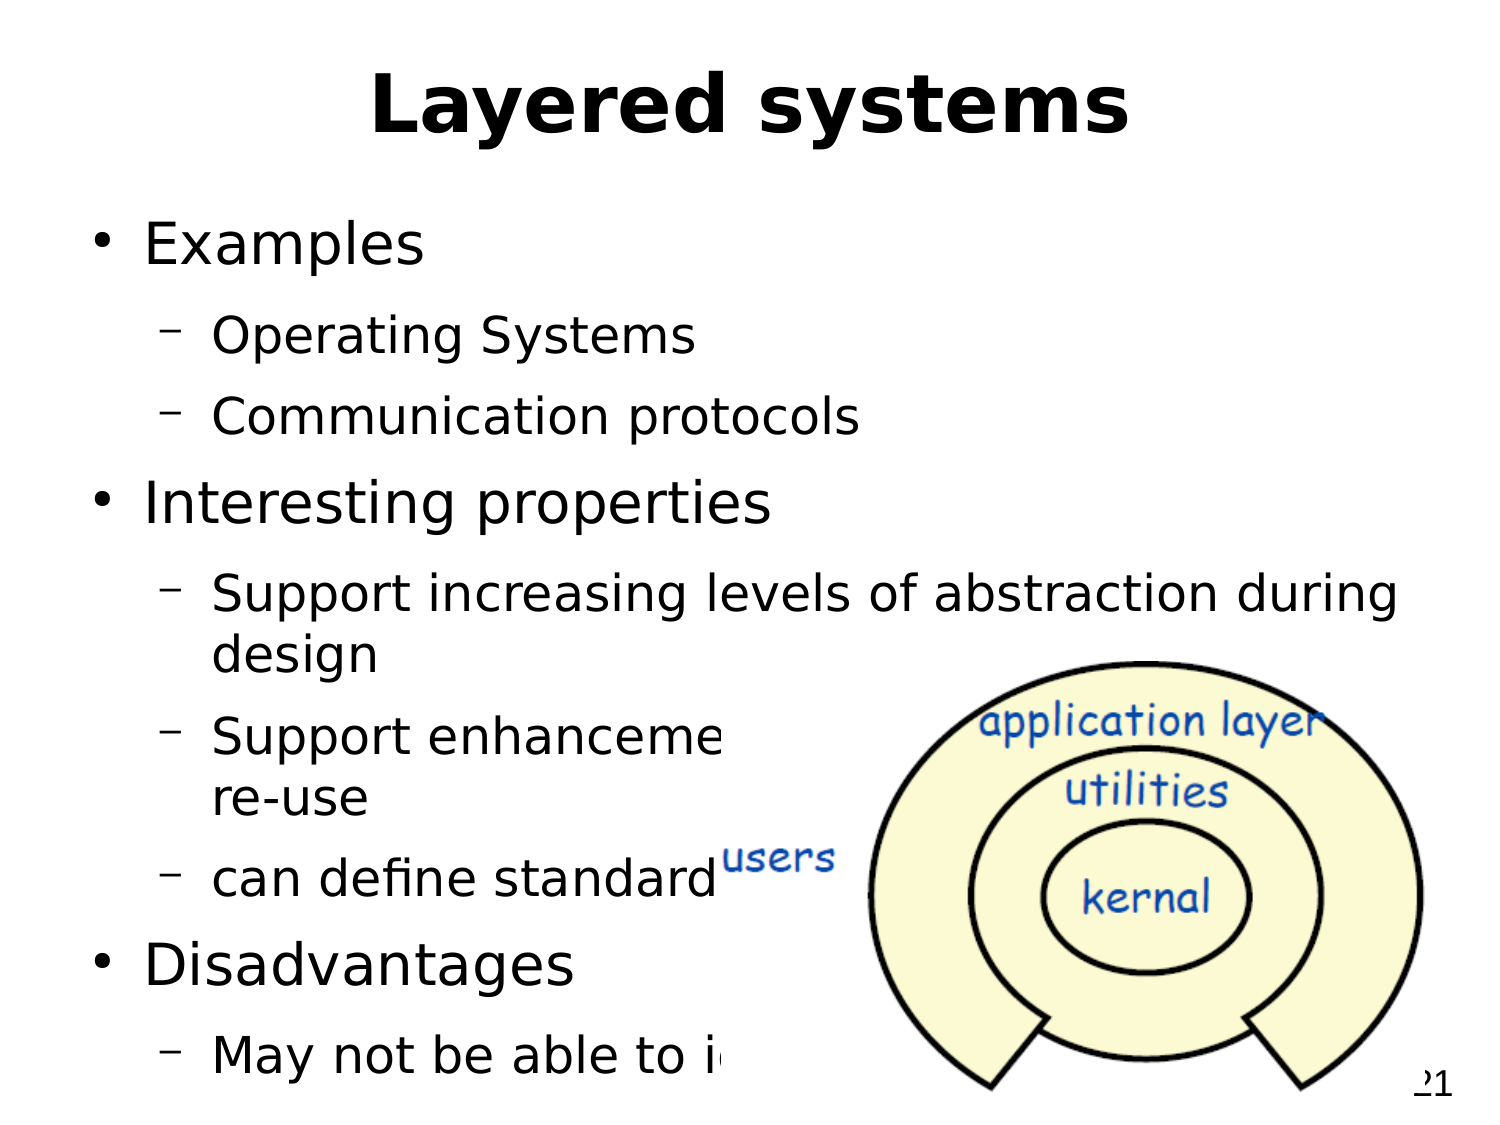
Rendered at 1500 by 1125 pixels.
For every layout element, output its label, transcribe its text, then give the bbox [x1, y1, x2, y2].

title Layered systems [75, 44, 1425, 177]
picture [721, 661, 1425, 1093]
list Examples Operating Systems Communication protocols Interesting properties Support increasing levels of abstraction during design Support enhancement (add functionality) and re-use can define standard layer interfaces Disadvantages May not be able to identify (clean) layers [75, 206, 1425, 1093]
